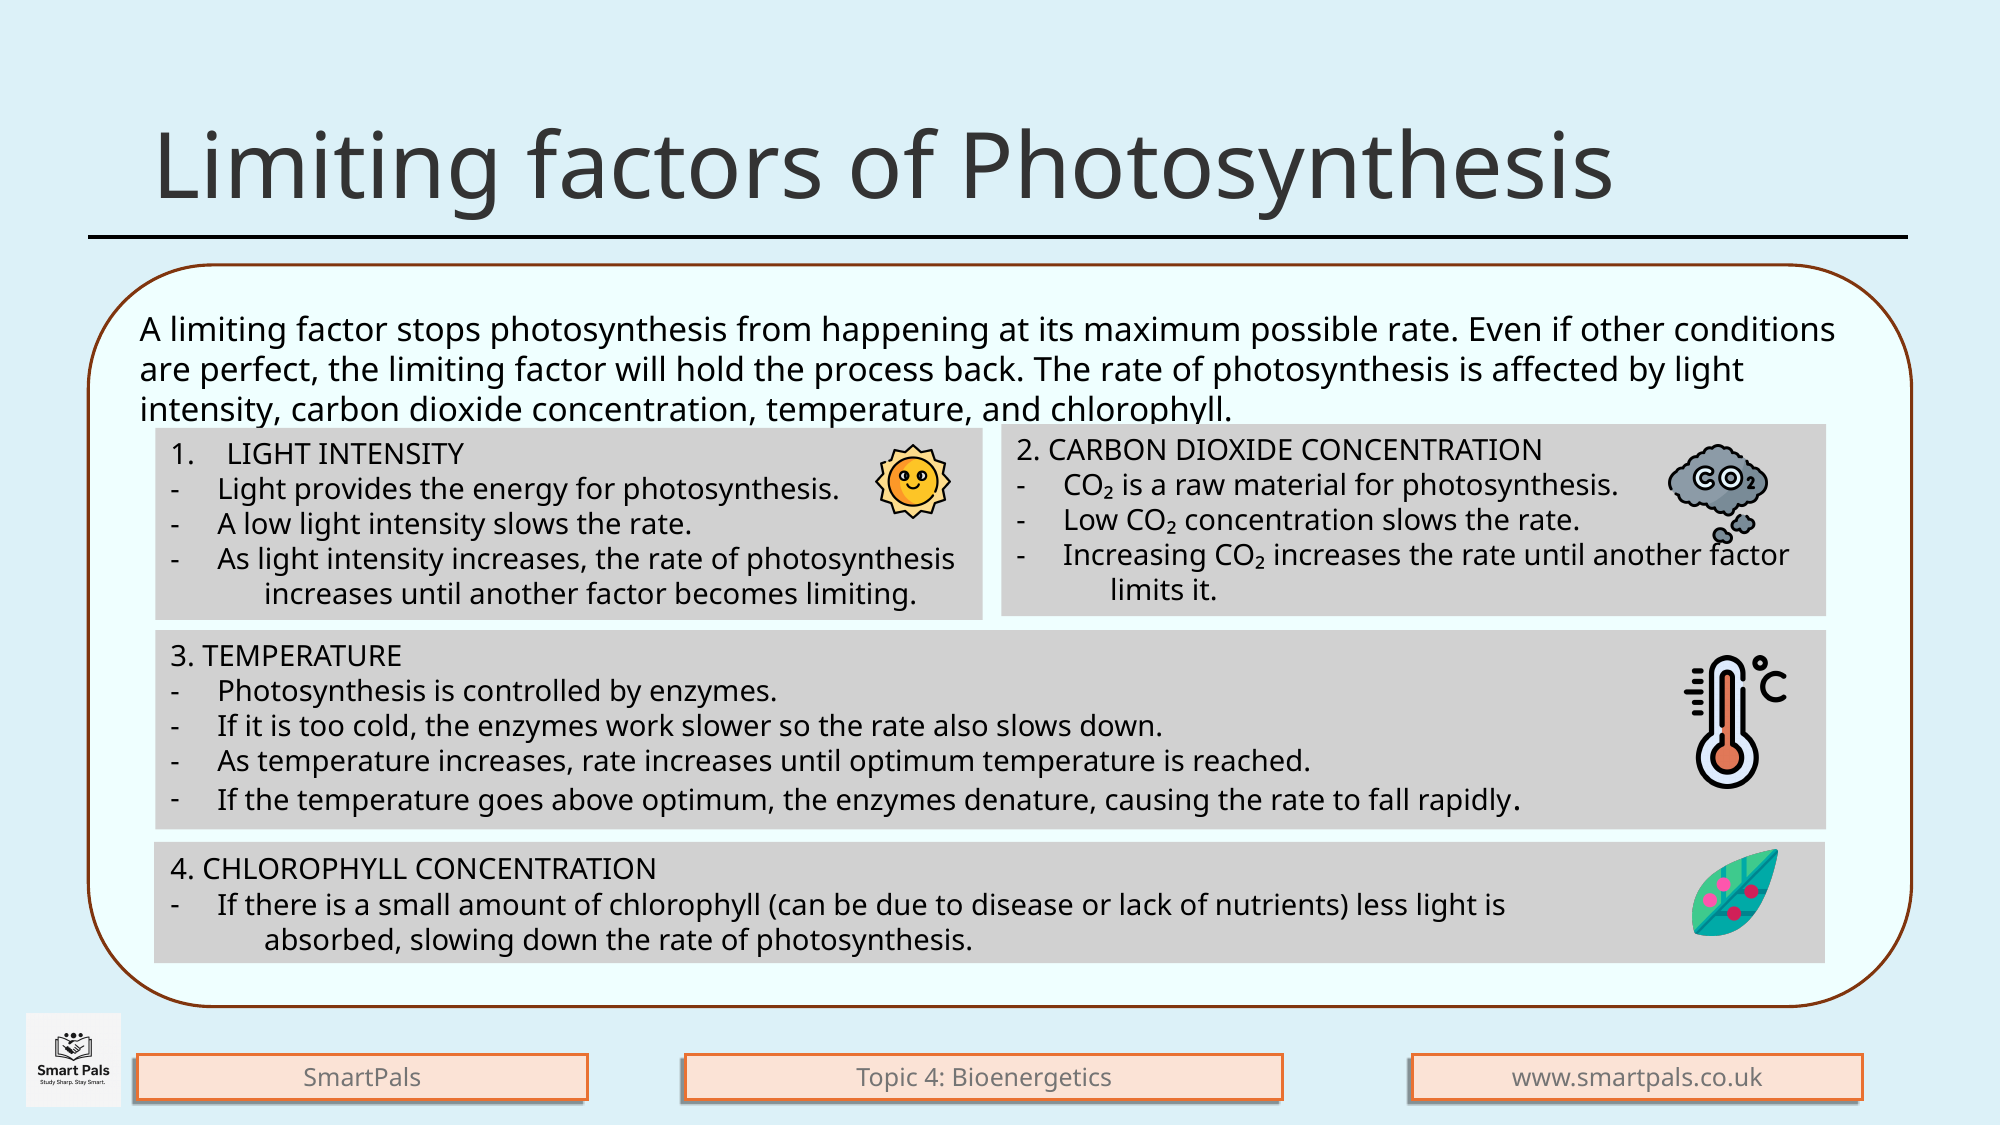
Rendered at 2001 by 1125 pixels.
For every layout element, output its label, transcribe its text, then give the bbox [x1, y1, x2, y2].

picture [1668, 444, 1768, 544]
text_box LIGHT INTENSITY Light provides the energy for photosynthesis. A low light intensity slows the rate. As light intensity increases, the rate of photosynthesis increases until another factor becomes limiting. [155, 427, 983, 620]
picture [875, 444, 951, 519]
title Limiting factors of Photosynthesis [137, 239, 1863, 278]
text_box 4. CHLOROPHYLL CONCENTRATION If there is a small amount of chlorophyll (can be due to disease or lack of nutrients) less light is absorbed, slowing down the rate of photosynthesis. [155, 843, 1597, 965]
picture [1692, 849, 1778, 936]
title Limiting factors of Photosynthesis [137, 59, 1863, 235]
text_box A limiting factor stops photosynthesis from happening at its maximum possible rate. Even if other conditions are perfect, the limiting factor will hold the process back. The rate of photosynthesis is affected by light intensity, carbon dioxide concentration, temperature, and chlorophyll. [88, 264, 1912, 1007]
picture [1668, 655, 1802, 789]
text_box [154, 841, 1825, 964]
text_box 2. CARBON DIOXIDE CONCENTRATION CO₂ is a raw material for photosynthesis. Low CO₂ concentration slows the rate. Increasing CO₂ increases the rate until another factor limits it. [1001, 424, 1827, 617]
text_box 3. TEMPERATURE Photosynthesis is controlled by enzymes. If it is too cold, the enzymes work slower so the rate also slows down. As temperature increases, rate increases until optimum temperature is reached. If the temperature goes above optimum, the enzymes denature, causing the rate to fall rapidly. [155, 630, 1827, 830]
